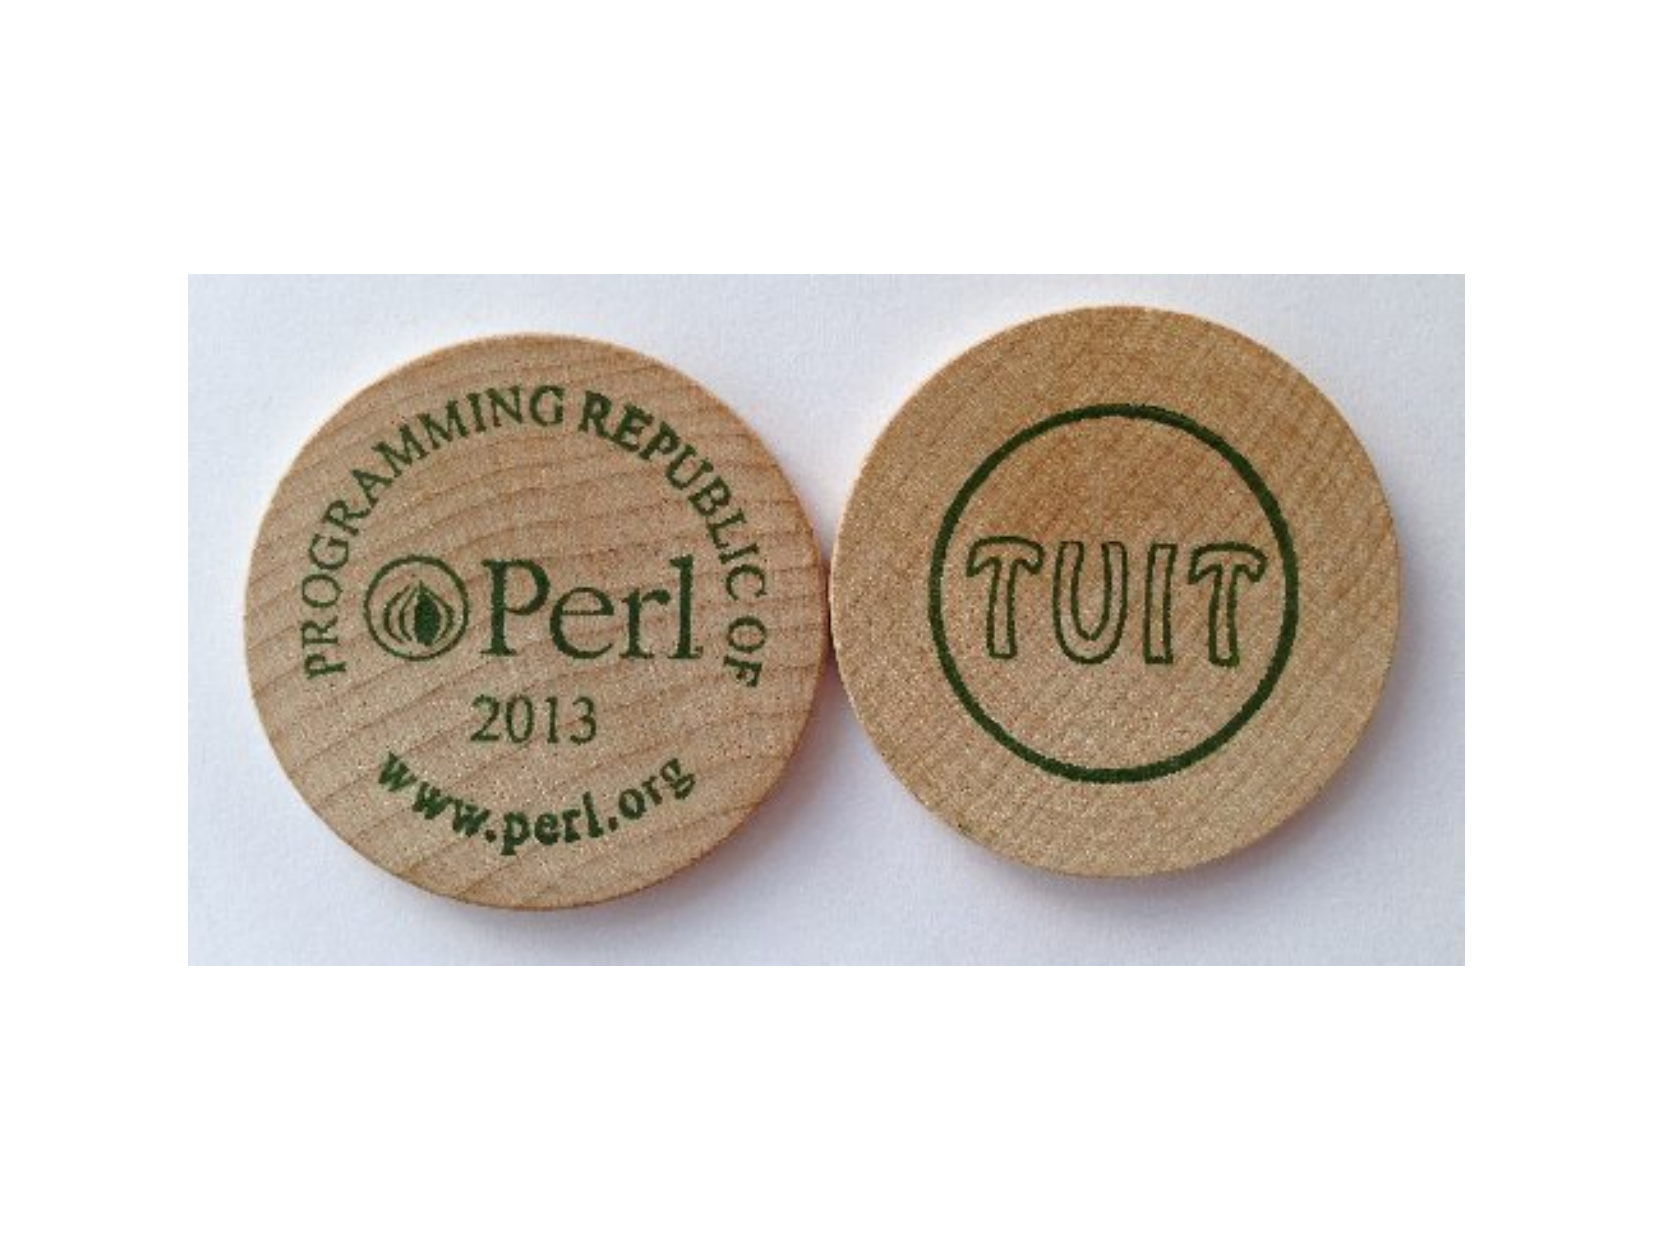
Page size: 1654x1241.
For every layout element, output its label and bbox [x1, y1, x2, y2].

picture [188, 274, 1465, 966]
